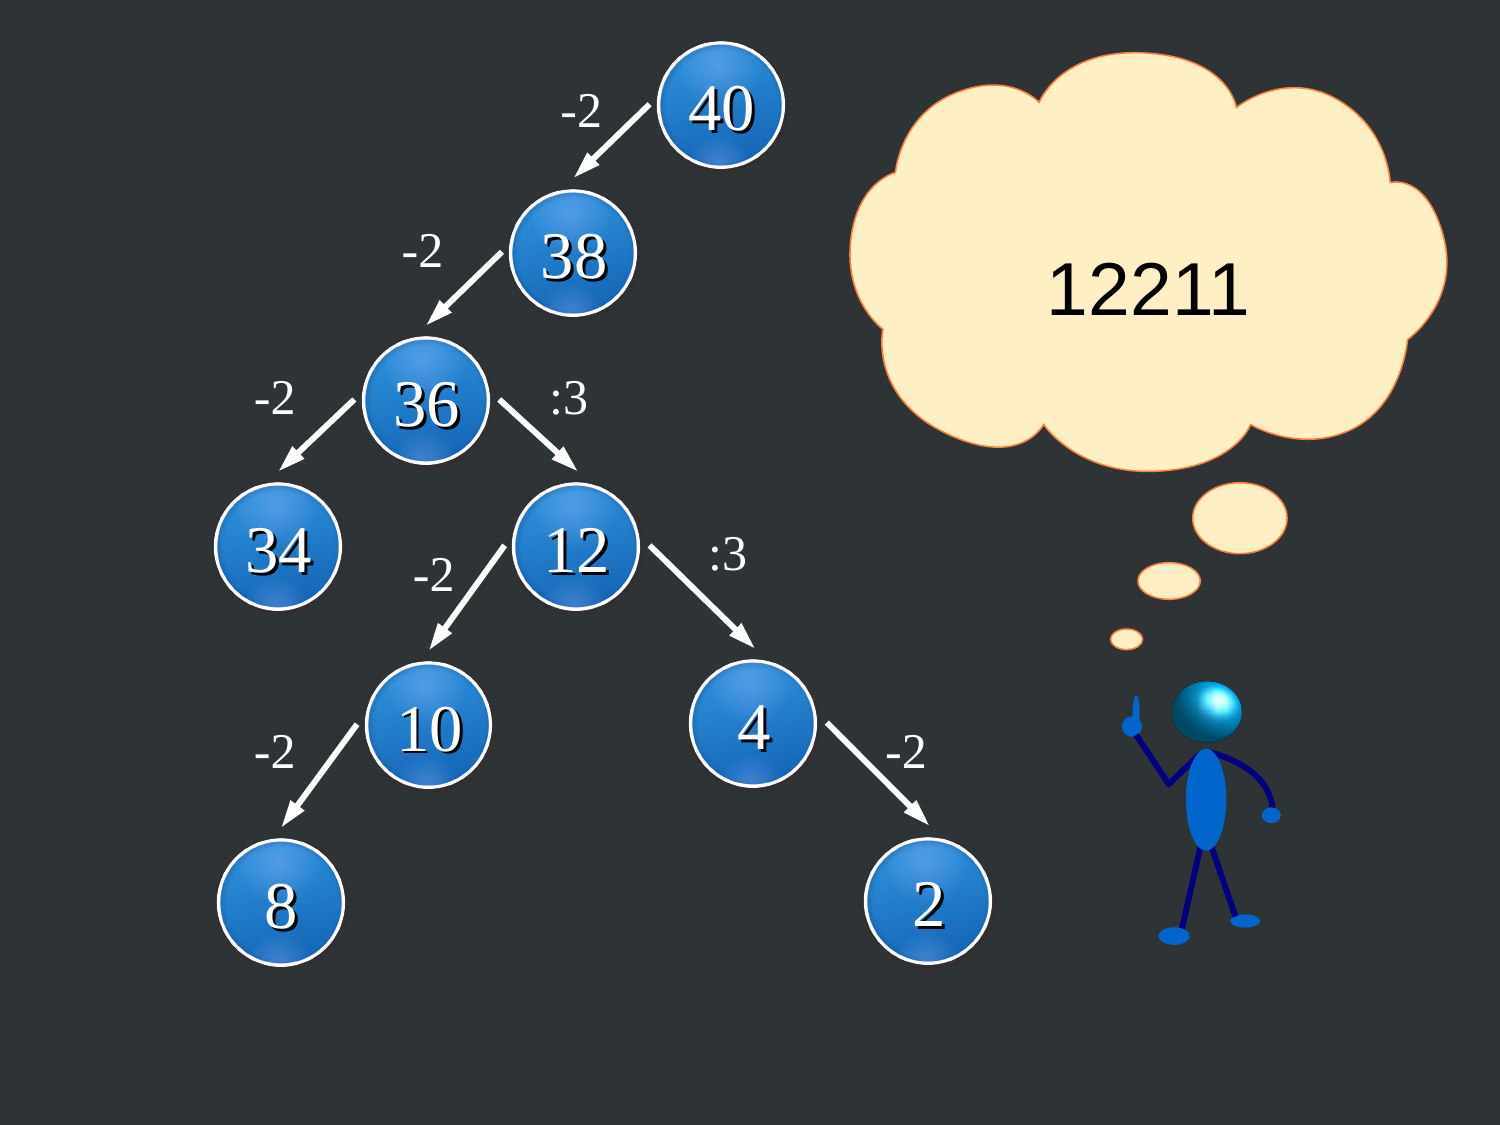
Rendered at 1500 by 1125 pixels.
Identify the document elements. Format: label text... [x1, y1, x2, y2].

text_box -2 [395, 531, 473, 613]
picture [206, 470, 352, 621]
text_box 12211 [849, 52, 1447, 472]
text_box [1122, 695, 1142, 737]
picture [501, 177, 647, 327]
text_box [1192, 482, 1288, 554]
picture [209, 826, 355, 977]
text_box [1110, 628, 1143, 650]
picture [504, 470, 650, 621]
text_box [1261, 807, 1281, 824]
text_box [1137, 562, 1201, 600]
text_box [1158, 927, 1190, 945]
picture [856, 825, 1002, 975]
picture [649, 29, 795, 179]
text_box :3 [690, 509, 765, 591]
text_box [1230, 914, 1261, 928]
text_box -2 [236, 708, 314, 790]
text_box :3 [531, 354, 607, 436]
text_box -2 [383, 206, 462, 288]
text_box [1185, 748, 1227, 851]
picture [681, 647, 827, 798]
text_box -2 [867, 708, 945, 790]
picture [357, 649, 502, 799]
text_box -2 [542, 66, 621, 148]
picture [354, 324, 500, 475]
text_box -2 [236, 354, 314, 436]
